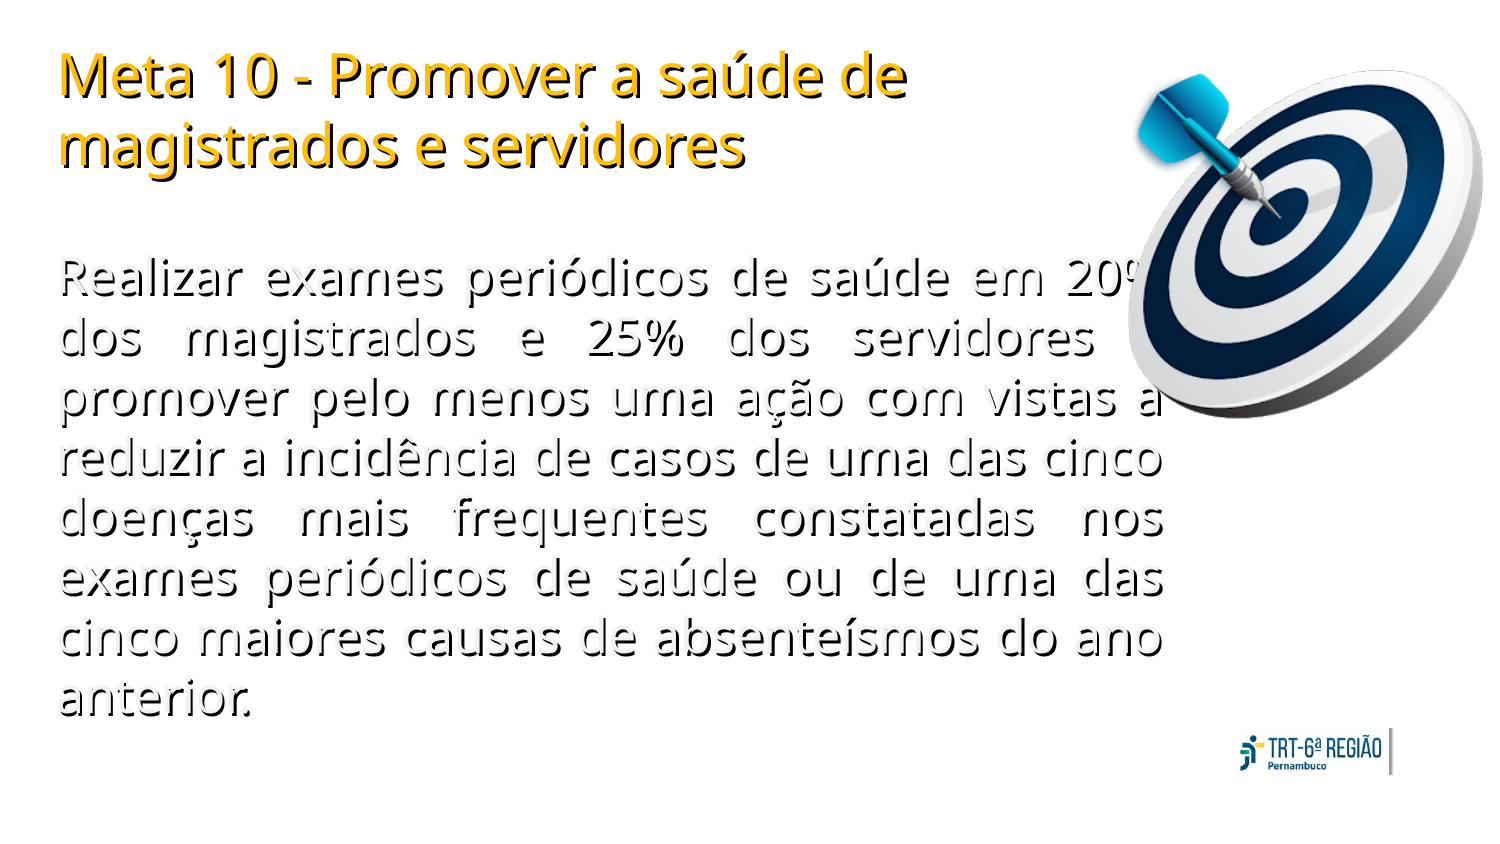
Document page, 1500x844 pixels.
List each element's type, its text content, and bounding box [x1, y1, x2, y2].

list Realizar exames periódicos de saúde em 20% dos magistrados e 25% dos servidores e promover pelo menos uma ação com vistas a reduzir a incidência de casos de uma das cinco doenças mais frequentes constatadas nos exames periódicos de saúde ou de uma das cinco maiores causas de absenteísmos do ano anterior. [41, 237, 1223, 733]
picture [1232, 728, 1389, 777]
picture [1128, 67, 1483, 422]
title Meta 10 - Promover a saúde de magistrados e servidores [41, 29, 1140, 237]
